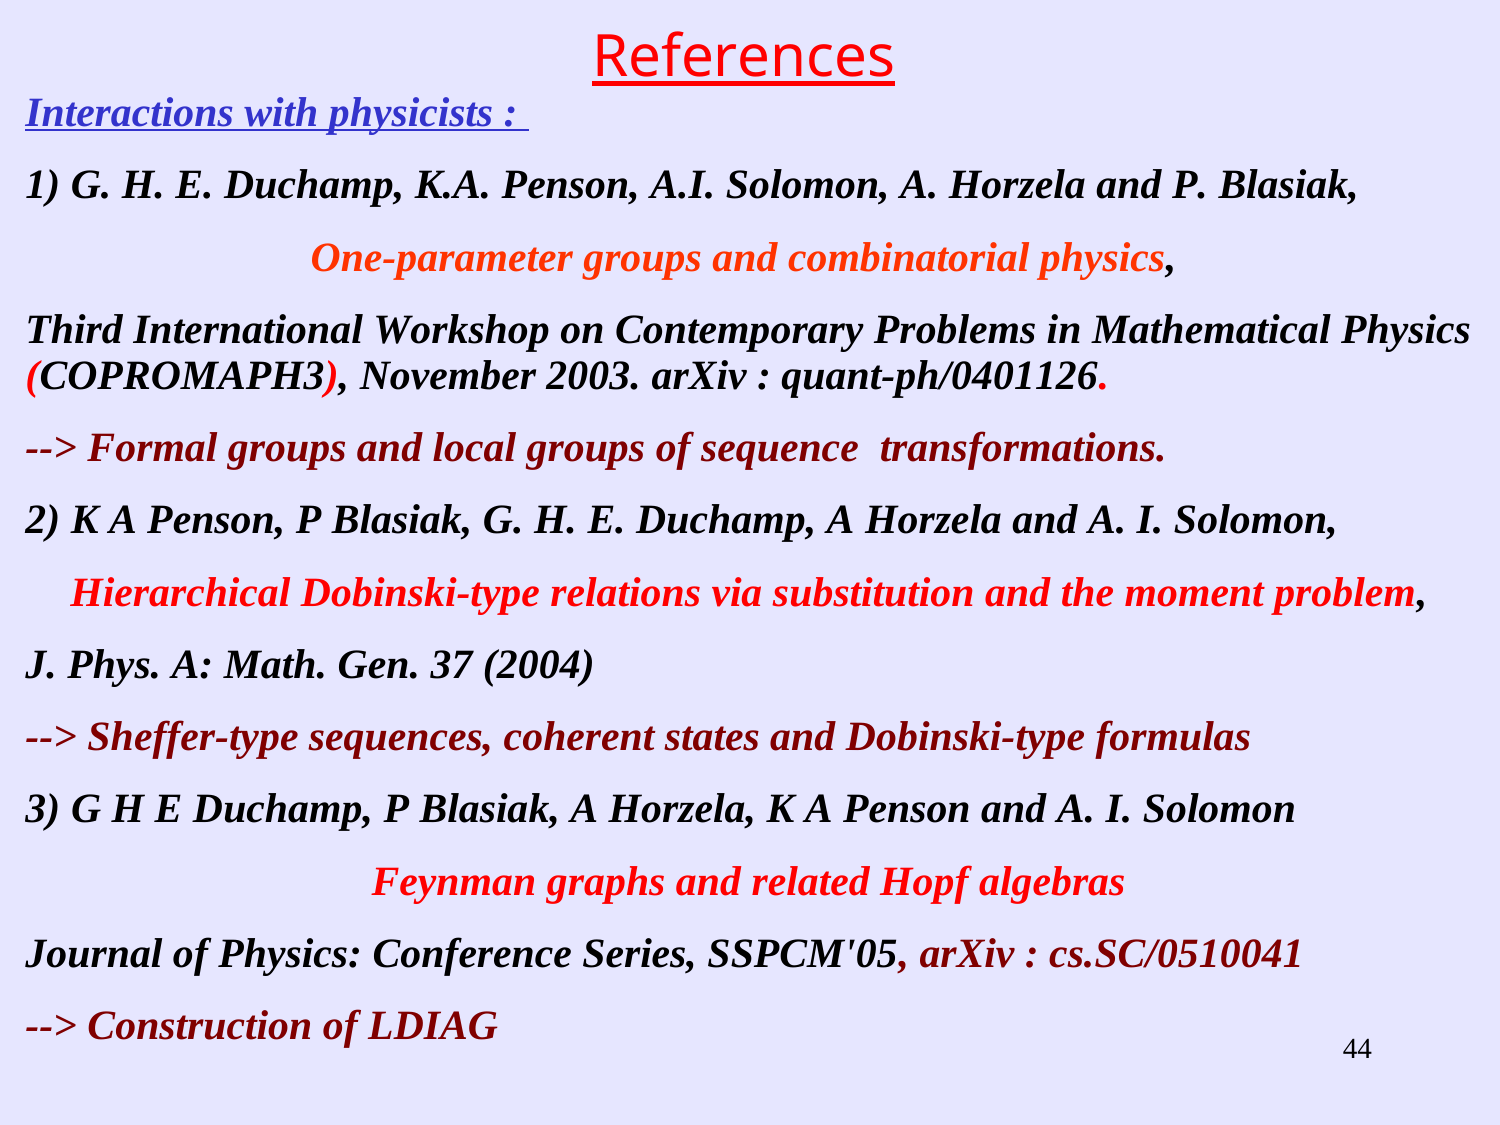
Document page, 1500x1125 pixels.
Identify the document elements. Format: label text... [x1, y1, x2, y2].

text_box References [50, 6, 1453, 82]
text_box Interactions with physicists : 1) G. H. E. Duchamp, K.A. Penson, A.I. Solomon, A. Horzela and P. Blasiak, One-parameter groups and combinatorial physics, Third International Workshop on Contemporary Problems in Mathematical Physics (COPROMAPH3), November 2003. arXiv : quant-ph/0401126. --> Formal groups and local groups of sequence transformations. 2) K A Penson, P Blasiak, G. H. E. Duchamp, A Horzela and A. I. Solomon, Hierarchical Dobinski-type relations via substitution and the moment problem, J. Phys. A: Math. Gen. 37 (2004) --> Sheffer-type sequences, coherent states and Dobinski-type formulas 3) G H E Duchamp, P Blasiak, A Horzela, K A Penson and A. I. Solomon Feynman graphs and related Hopf algebras Journal of Physics: Conference Series, SSPCM'05, arXiv : cs.SC/0510041 --> Construction of LDIAG [10, 82, 1487, 1064]
